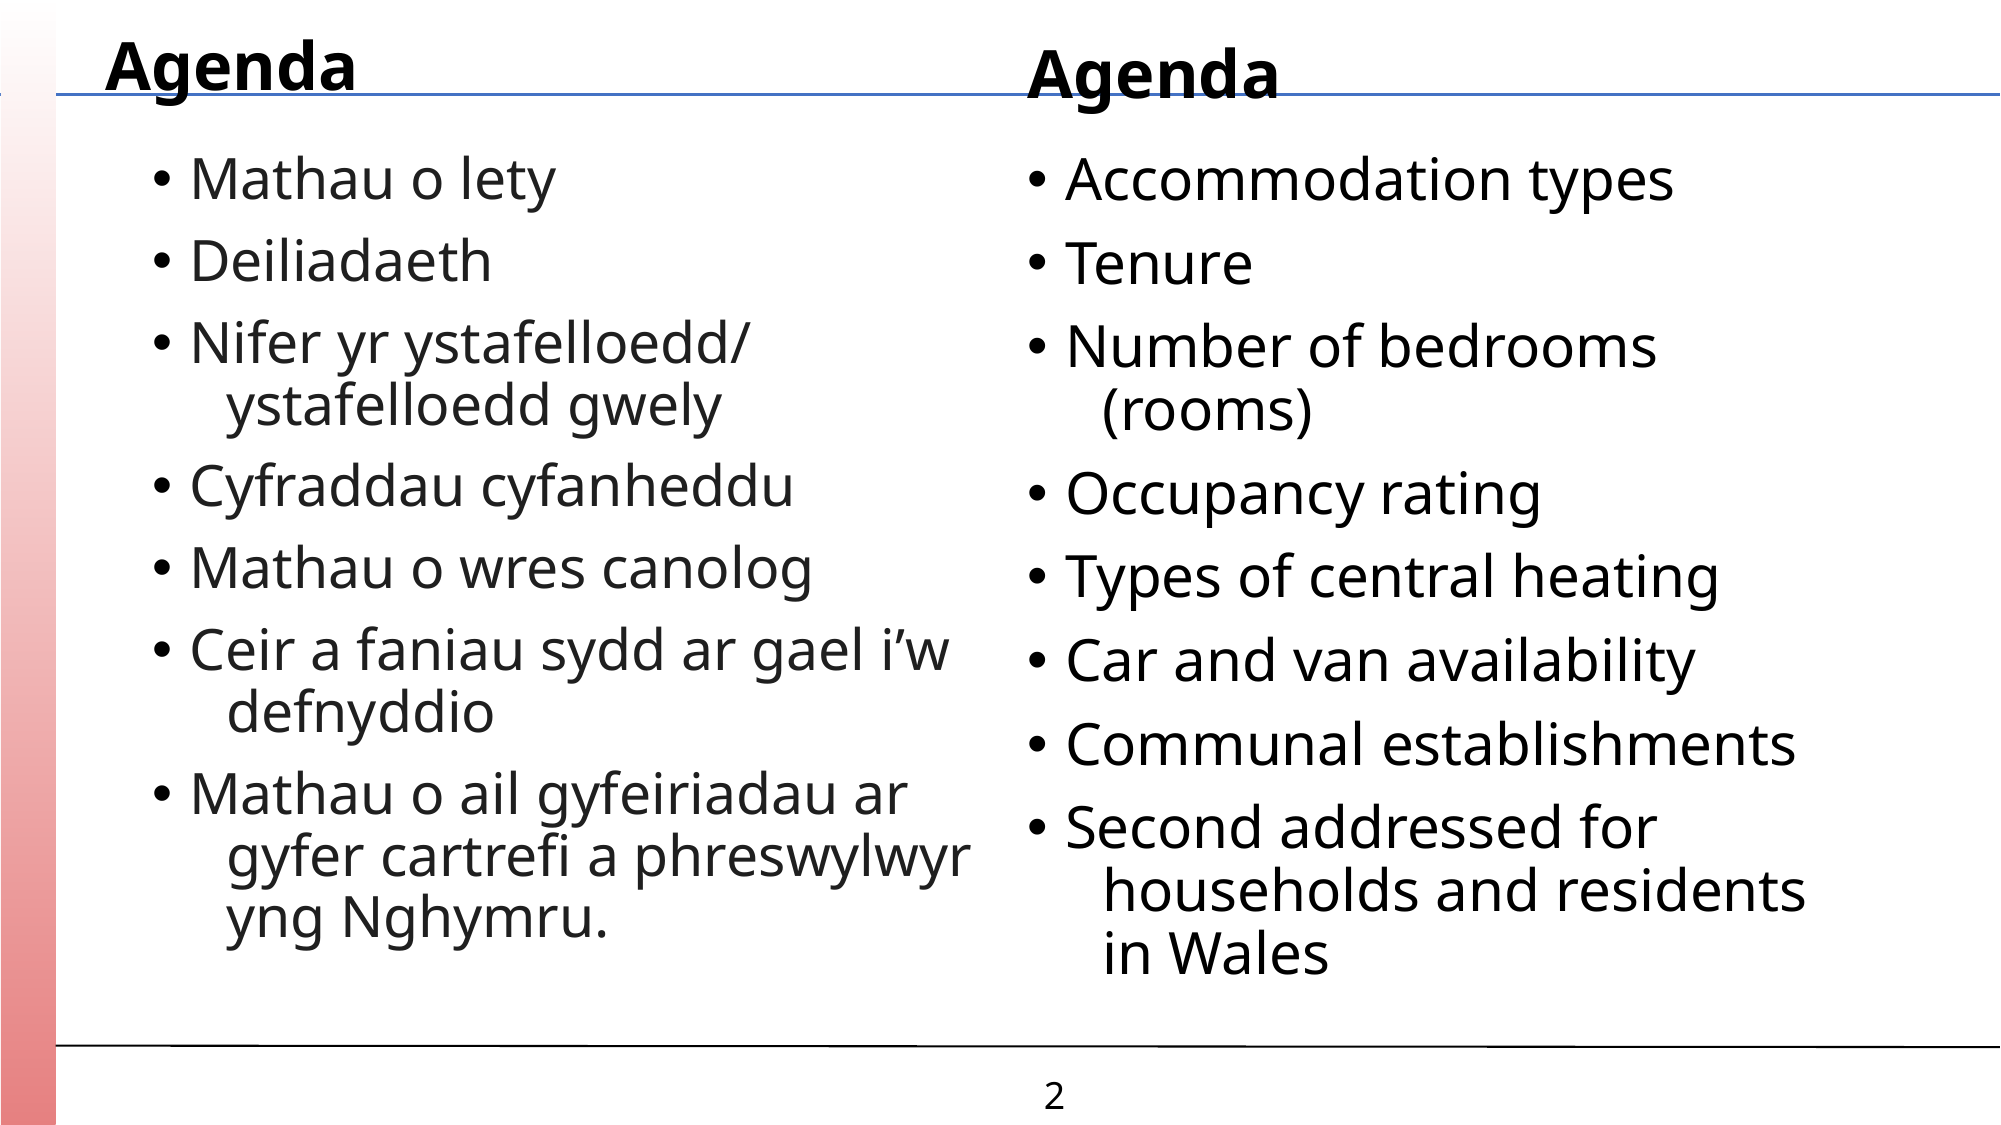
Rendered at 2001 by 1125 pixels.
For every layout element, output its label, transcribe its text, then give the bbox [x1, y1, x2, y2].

text_box [1, 0, 56, 1125]
text_box Agenda [90, 0, 1012, 102]
list Accommodation types Tenure Number of bedrooms (rooms) Occupancy rating Types of central heating Car and van availability Communal establishments Second addressed for households and residents in Wales [1012, 142, 1863, 1014]
list Mathau o lety Deiliadaeth Nifer yr ystafelloedd/ ystafelloedd gwely Cyfraddau cyfanheddu Mathau o wres canolog Ceir a faniau sydd ar gael i’w defnyddio Mathau o ail gyfeiriadau ar gyfer cartrefi a phreswylwyr yng Nghymru. [137, 142, 988, 1014]
text_box Agenda [1012, 8, 2000, 111]
text_box 2 [1028, 1064, 1125, 1125]
